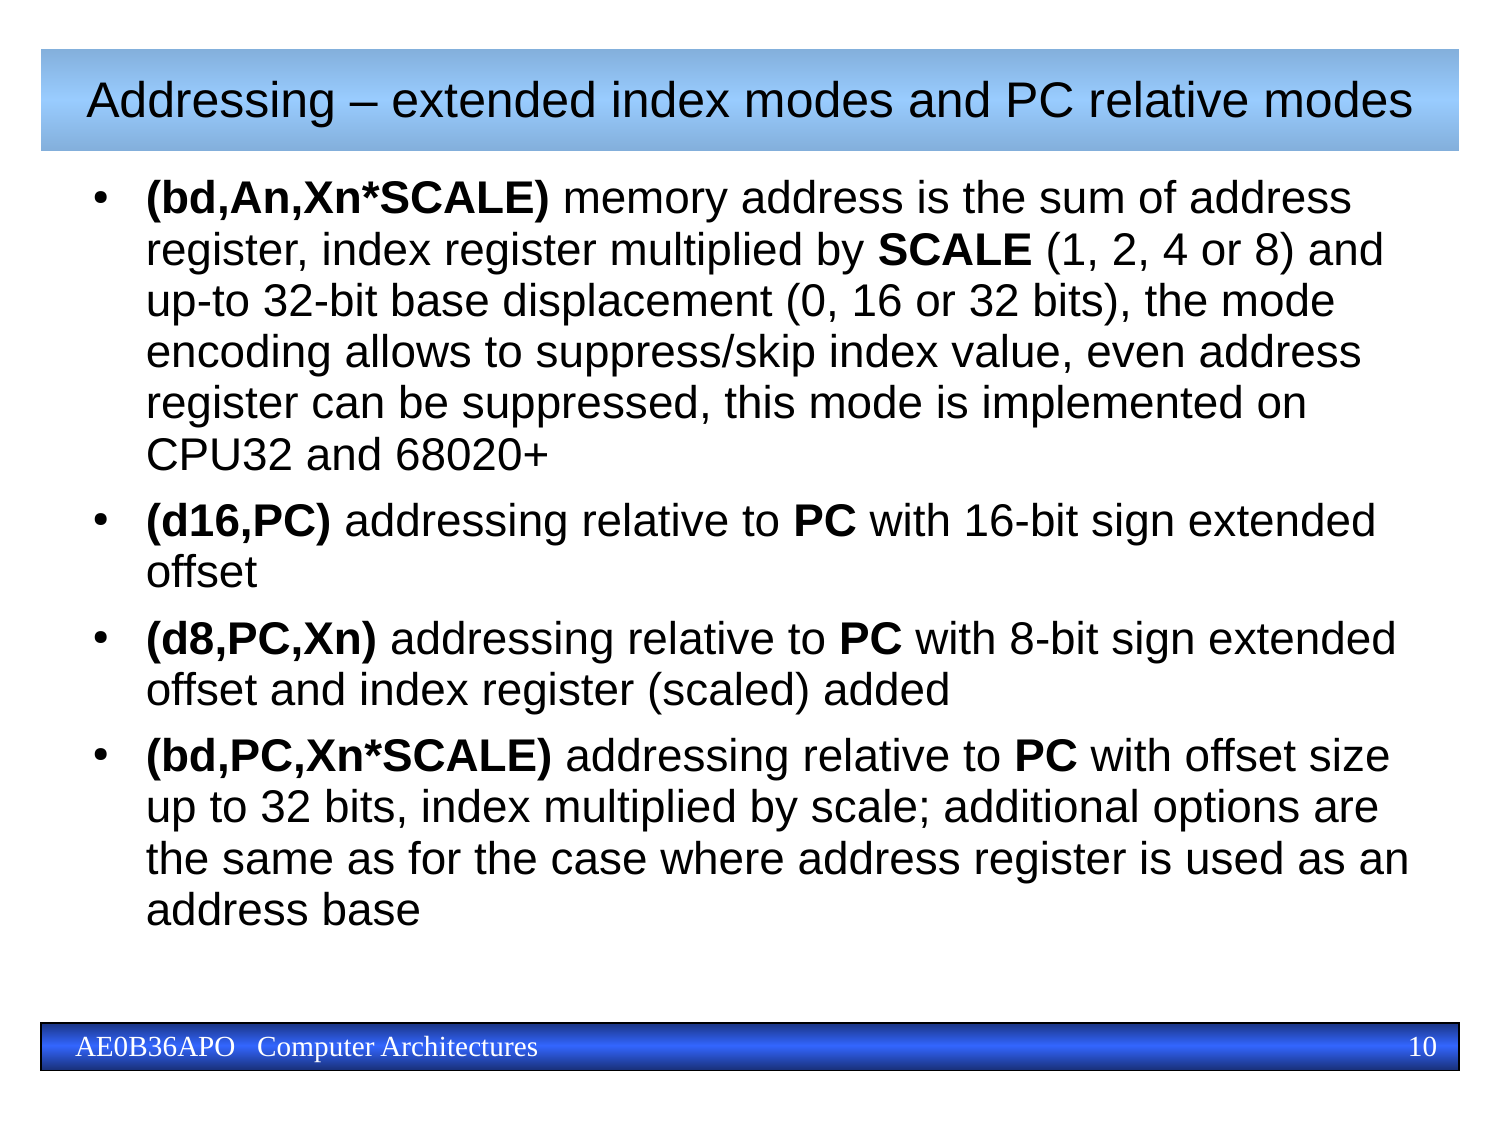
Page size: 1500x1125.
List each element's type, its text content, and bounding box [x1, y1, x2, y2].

list (bd,An,Xn*SCALE) memory address is the sum of address register, index register multiplied by SCALE (1, 2, 4 or 8) and up-to 32-bit base displacement (0, 16 or 32 bits), the mode encoding allows to suppress/skip index value, even address register can be suppressed, this mode is implemented on CPU32 and 68020+ (d16,PC) addressing relative to PC with 16-bit sign extended offset (d8,PC,Xn) addressing relative to PC with 8-bit sign extended offset and index register (scaled) added (bd,PC,Xn*SCALE) addressing relative to PC with offset size up to 32 bits, index multiplied by scale; additional options are the same as for the case where address register is used as an address base [75, 172, 1426, 988]
title Addressing – extended index modes and PC relative modes [41, 49, 1459, 151]
